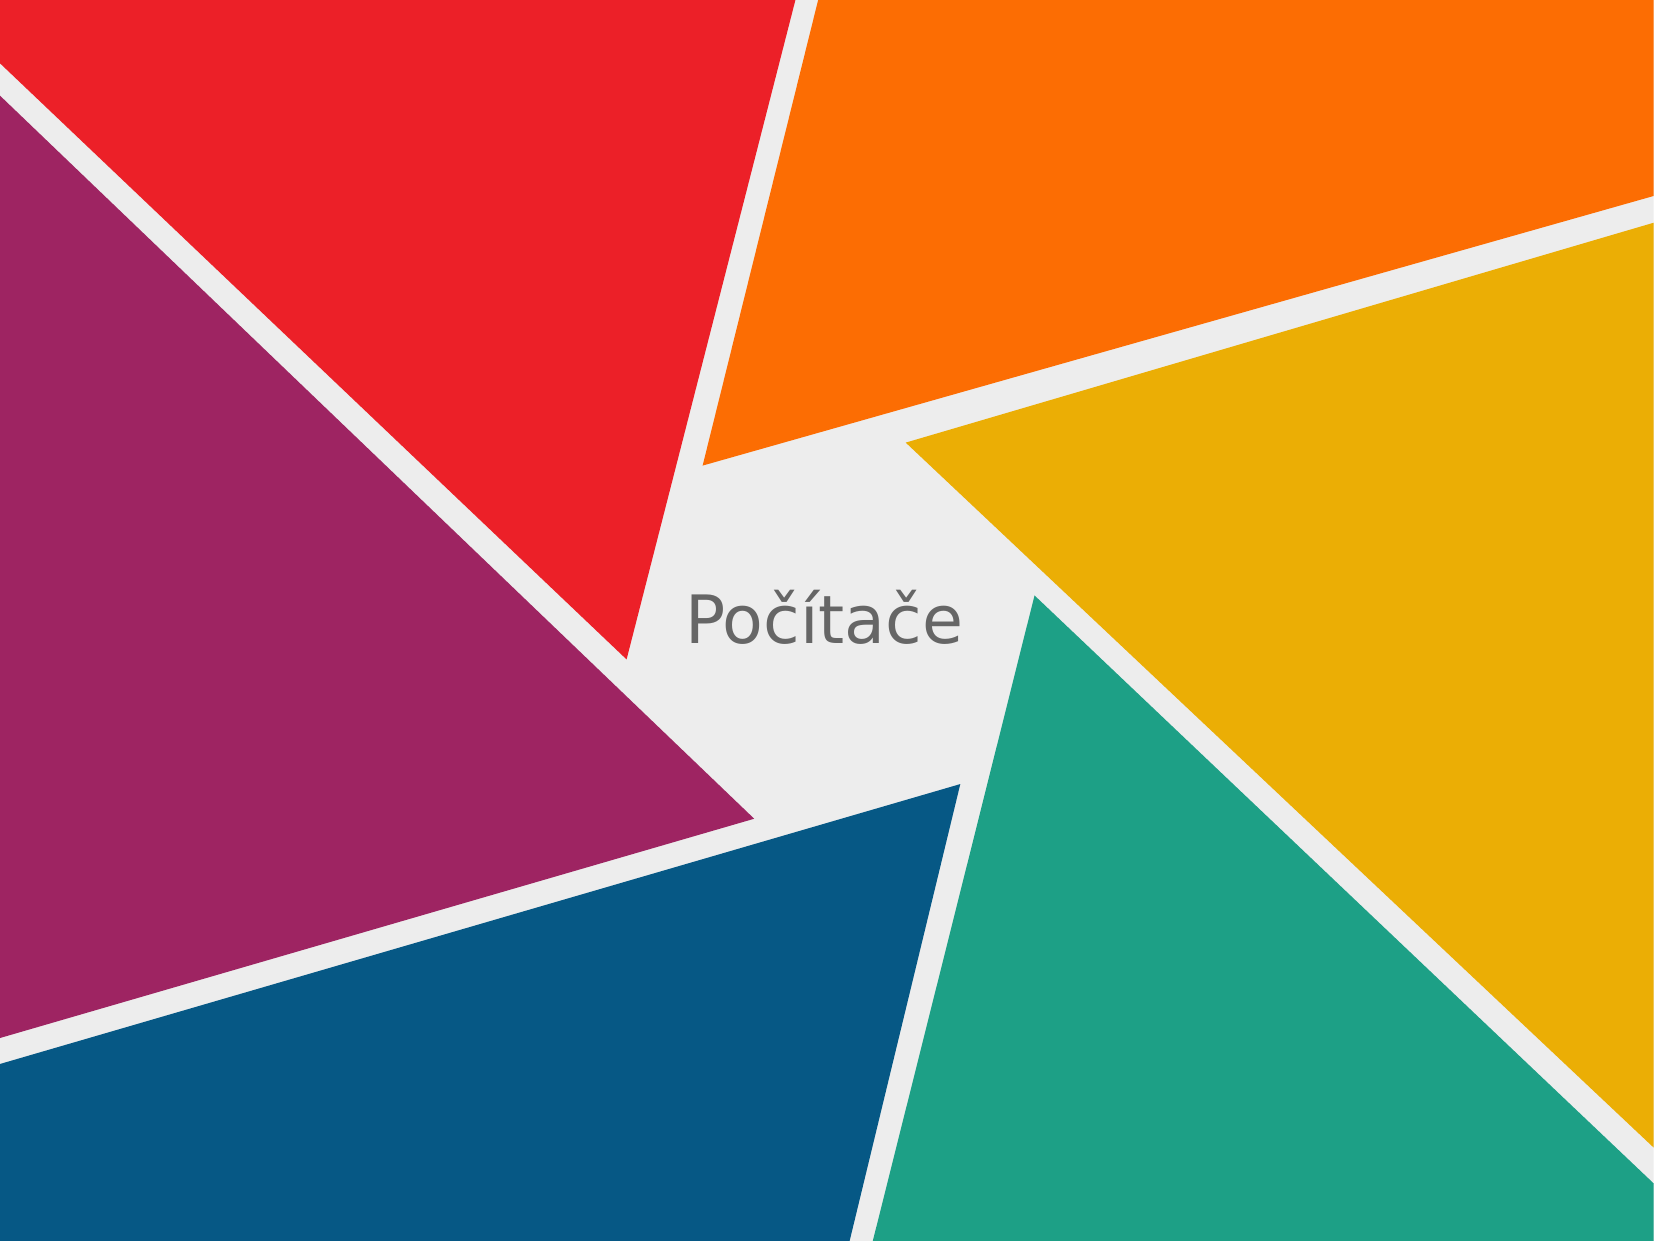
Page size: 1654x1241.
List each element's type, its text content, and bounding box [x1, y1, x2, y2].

subtitle Počítače [614, 418, 1035, 824]
